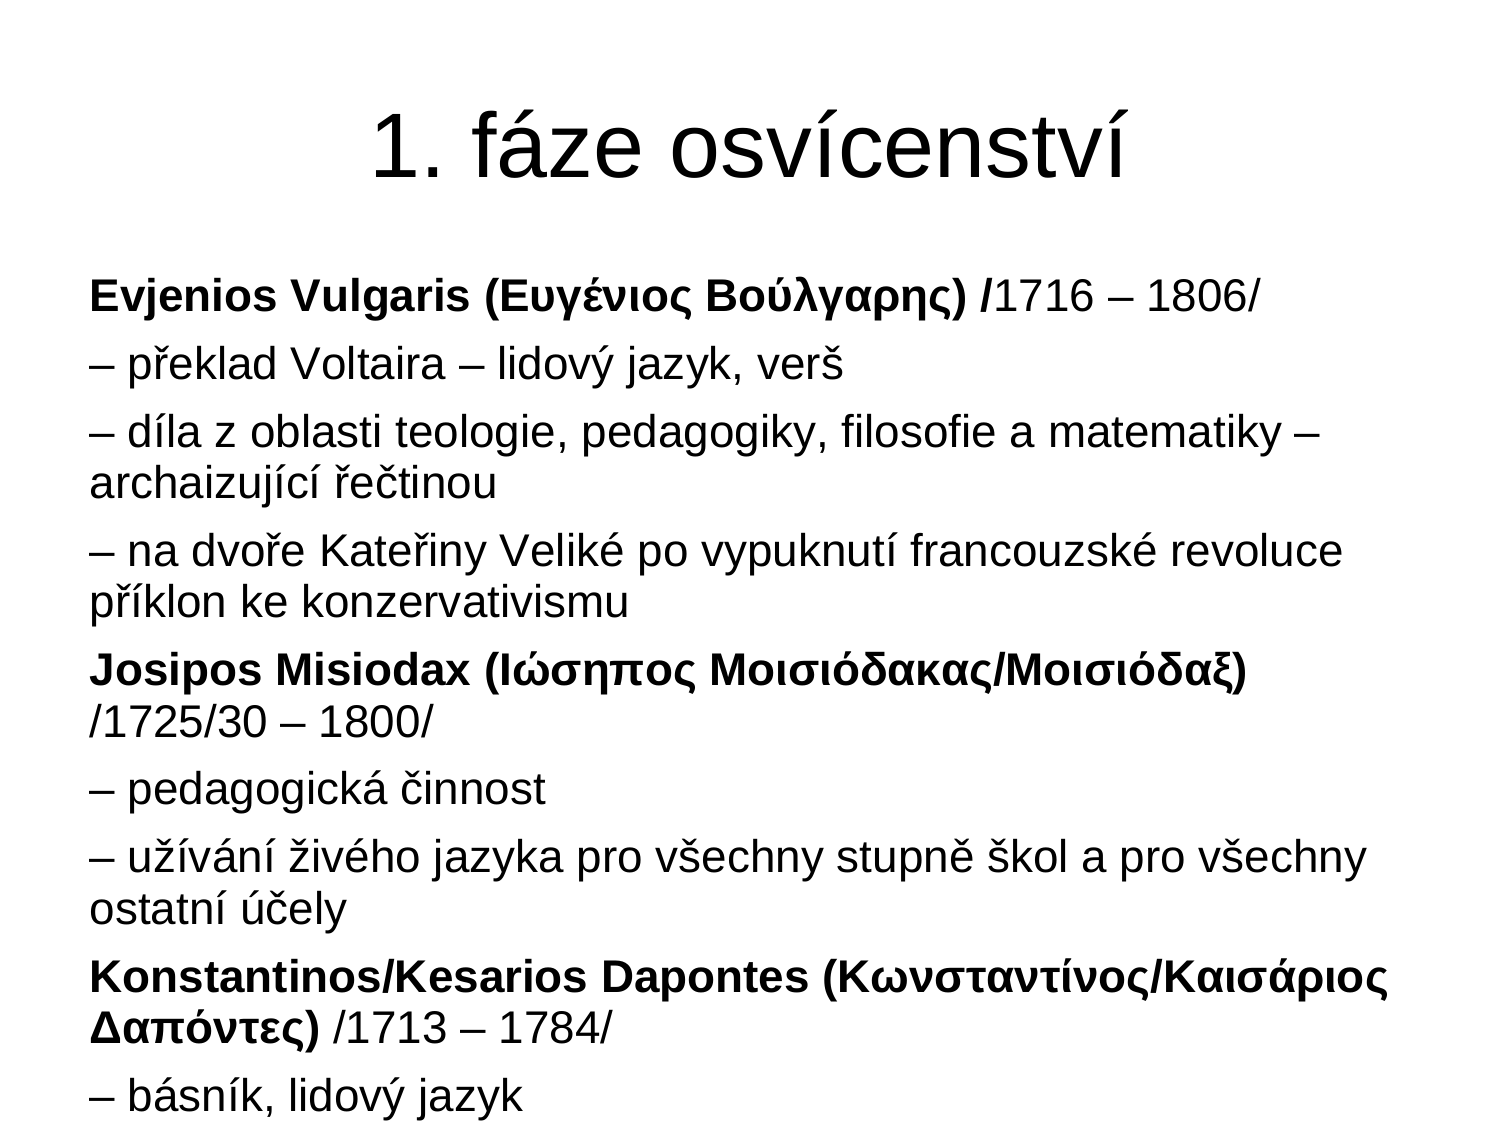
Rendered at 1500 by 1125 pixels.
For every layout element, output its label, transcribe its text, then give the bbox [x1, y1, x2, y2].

list Evjenios Vulgaris (Ευγένιος Βούλγαρης) /1716 – 1806/ – překlad Voltaira – lidový jazyk, verš – díla z oblasti teologie, pedagogiky, filosofie a matematiky – archaizující řečtinou – na dvoře Kateřiny Veliké po vypuknutí francouzské revoluce příklon ke konzervativismu Josipos Misiodax (Ιώσηπος Μοισιόδακας/Μοισιόδαξ) /1725/30 – 1800/ – pedagogická činnost – užívání živého jazyka pro všechny stupně škol a pro všechny ostatní účely Konstantinos/Kesarios Dapontes (Κωνσταντίνος/Καισάριος Δαπόντες) /1713 – 1784/ – básník, lidový jazyk [74, 262, 1425, 1125]
title 1. fáze osvícenství [74, 20, 1425, 262]
